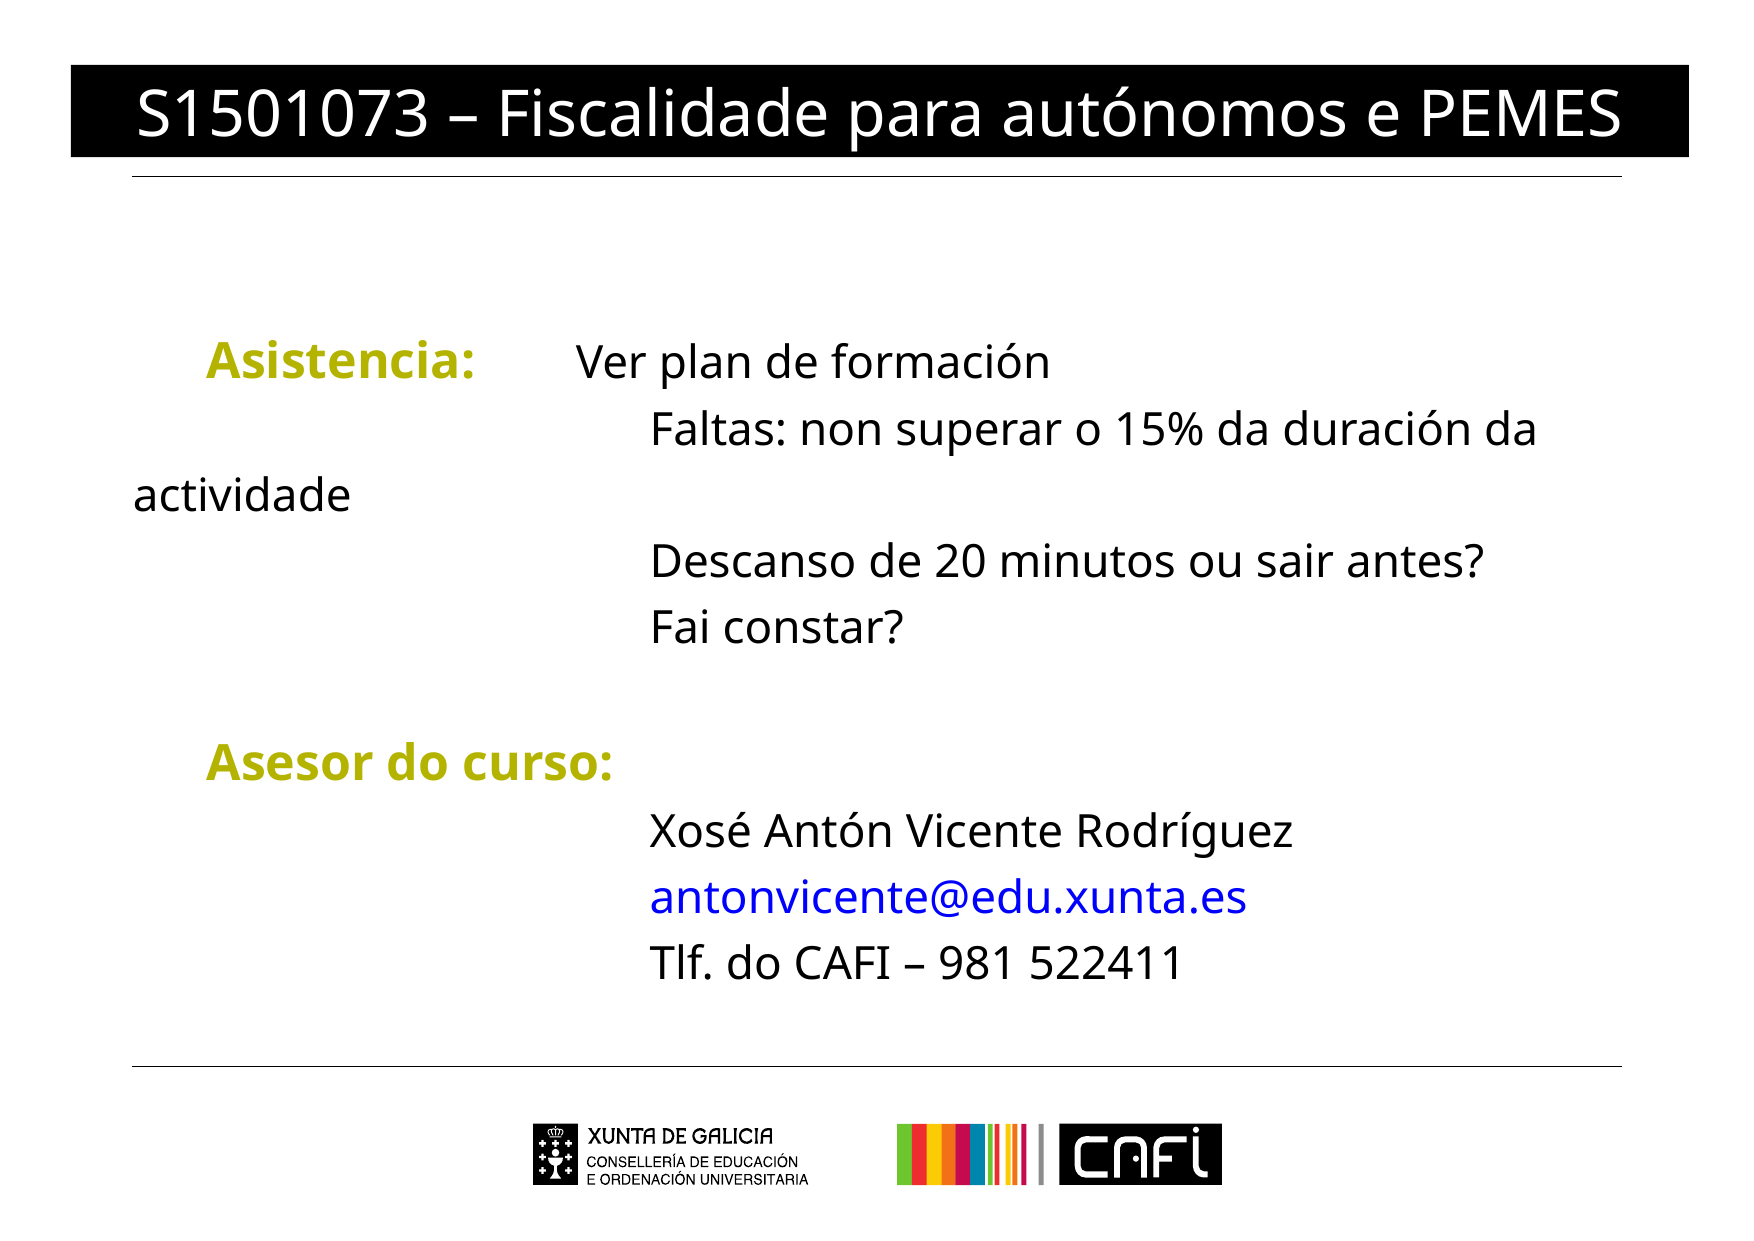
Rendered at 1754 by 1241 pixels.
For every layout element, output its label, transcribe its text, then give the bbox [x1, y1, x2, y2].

text_box S1501073 – Fiscalidade para autónomos e PEMES [70, 64, 1689, 158]
picture [986, 1129, 1222, 1186]
picture [532, 1129, 969, 1186]
text_box Asistencia: Ver plan de formación Faltas: non superar o 15% da duración da actividade Descanso de 20 minutos ou sair antes? Fai constar? Asesor do curso: Xosé Antón Vicente Rodríguez antonvicente@edu.xunta.es Tlf. do CAFI – 981 522411 [118, 309, 1666, 1129]
